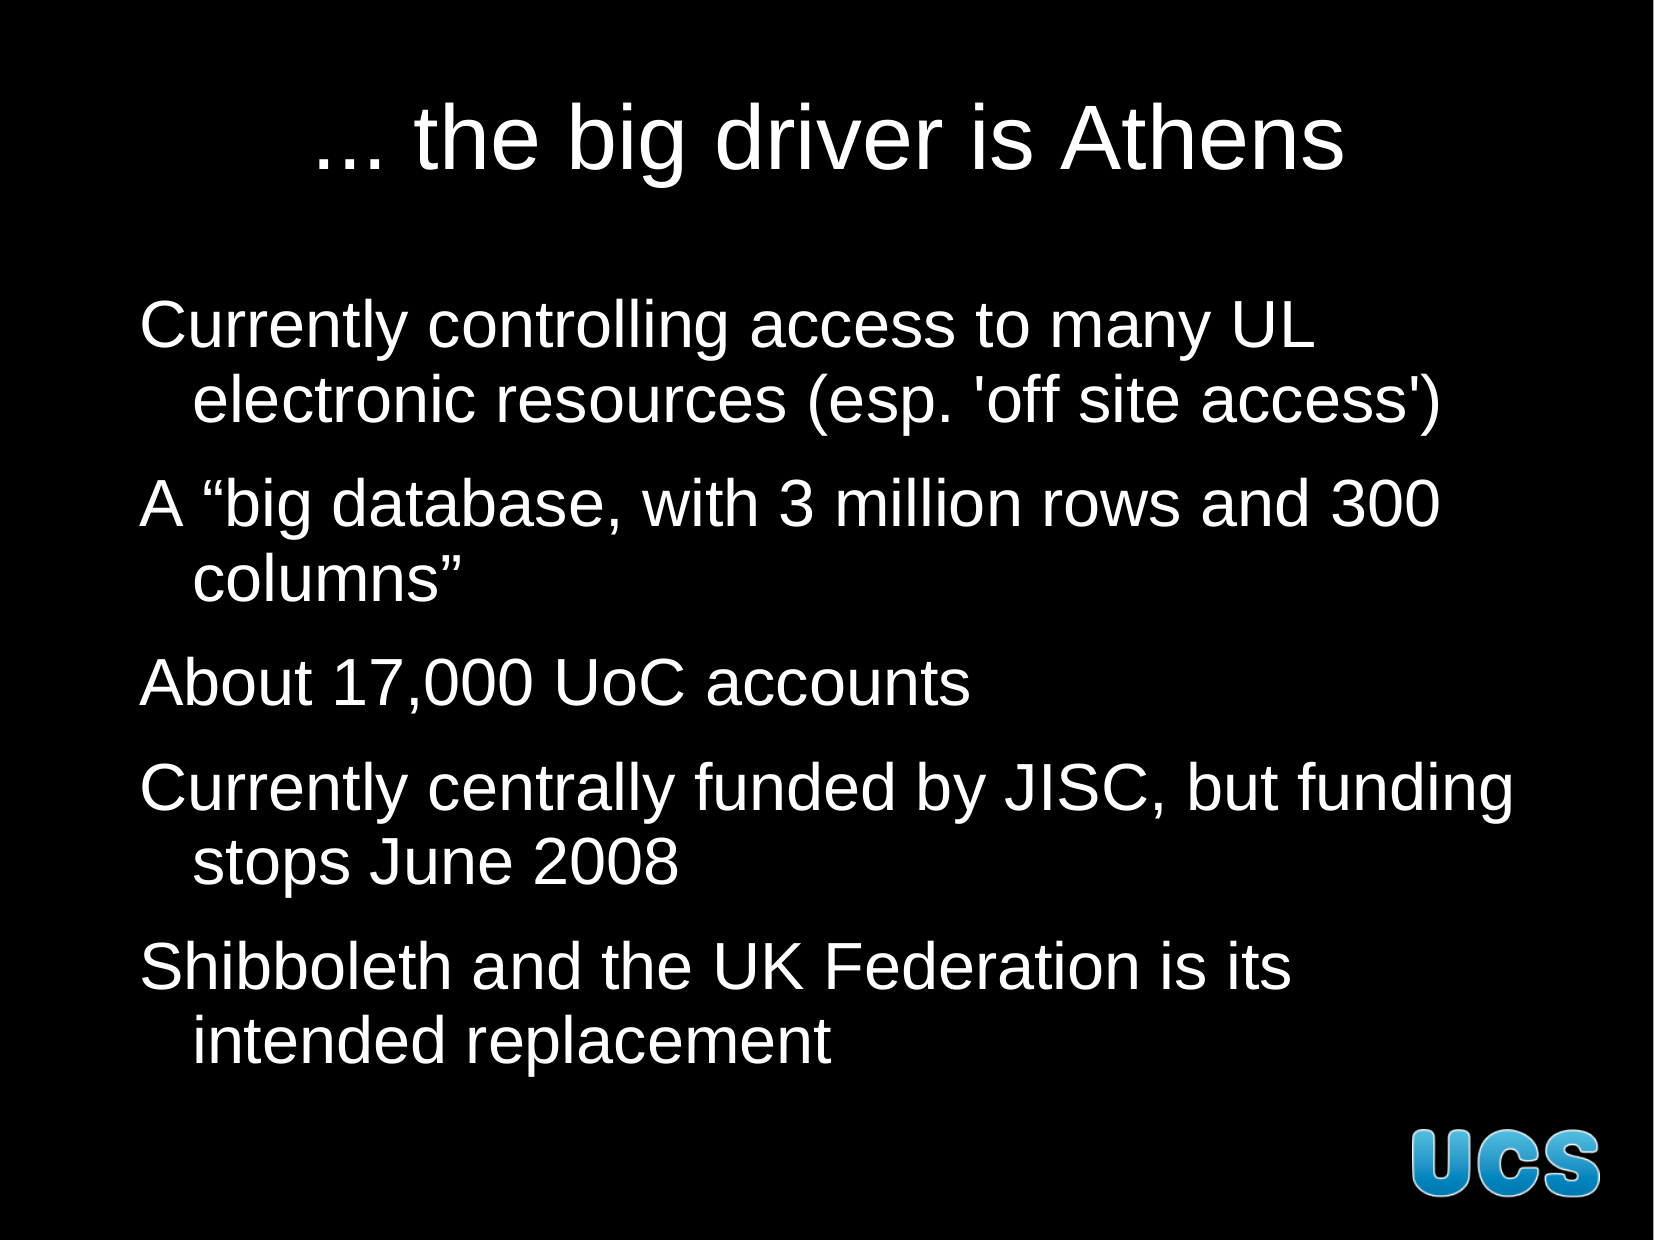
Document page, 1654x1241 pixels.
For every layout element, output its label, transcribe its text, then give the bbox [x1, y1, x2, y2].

title ... the big driver is Athens [123, 34, 1536, 242]
list Currently controlling access to many UL electronic resources (esp. 'off site access') A “big database, with 3 million rows and 300 columns” About 17,000 UoC accounts Currently centrally funded by JISC, but funding stops June 2008 Shibboleth and the UK Federation is its intended replacement [121, 287, 1534, 1191]
picture [1412, 1129, 1600, 1199]
